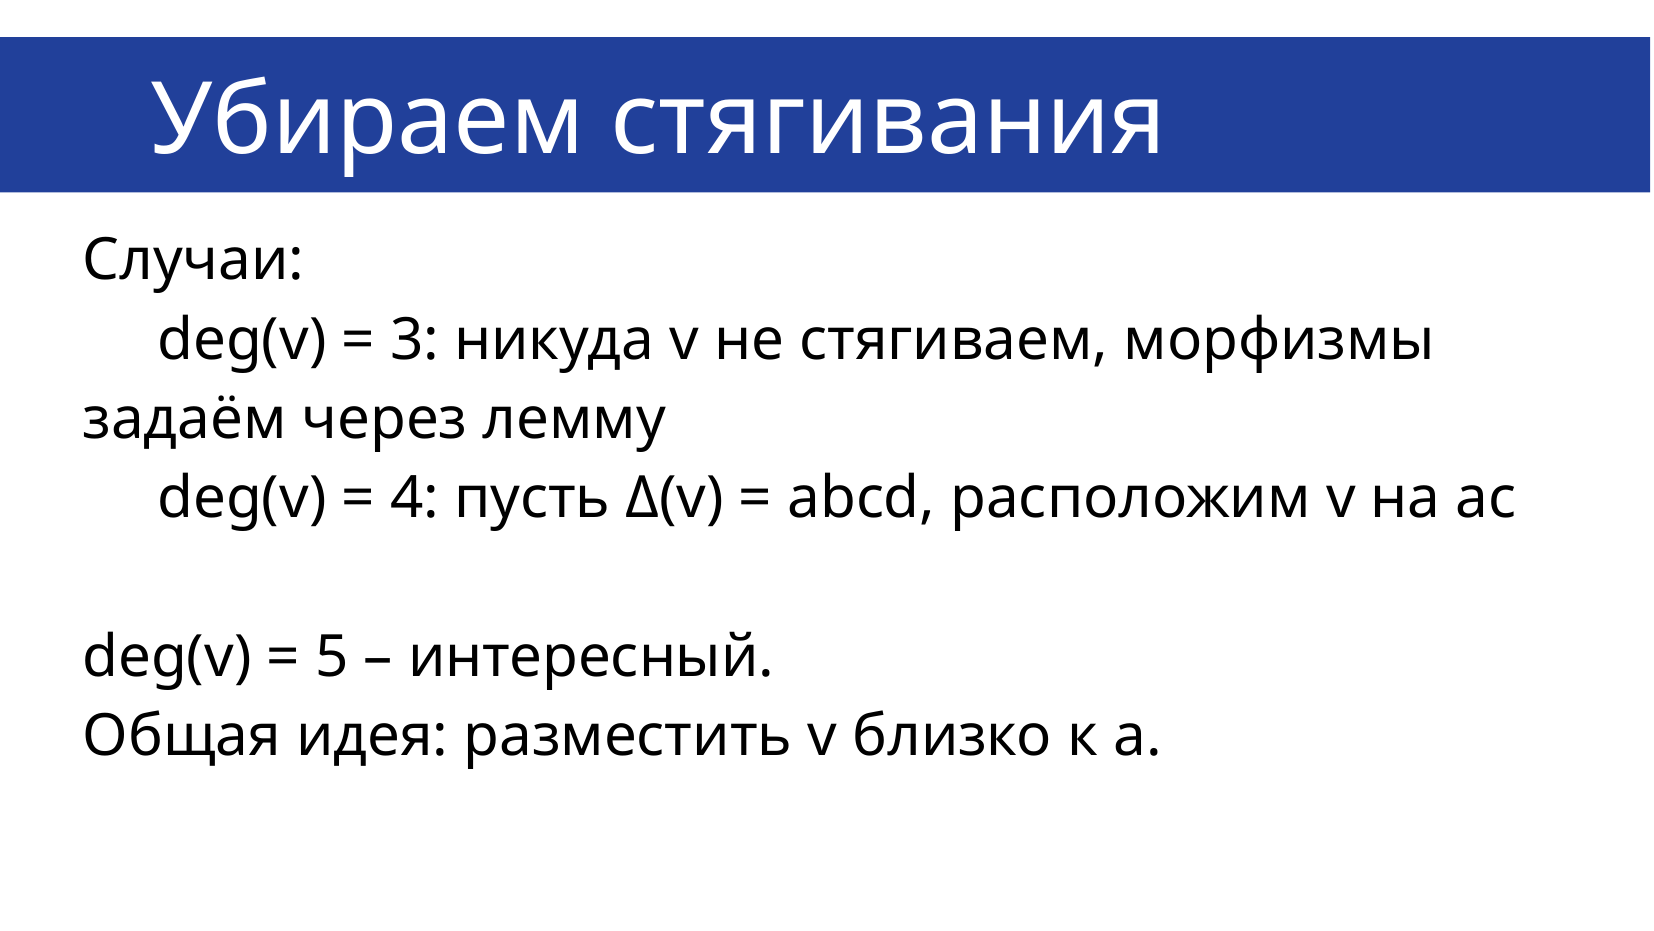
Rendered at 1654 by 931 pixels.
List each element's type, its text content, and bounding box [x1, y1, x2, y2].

title Убираем стягивания [0, 37, 1651, 193]
subtitle Случаи: deg(v) = 3: никуда v не стягиваем, морфизмы задаём через лемму deg(v) = 4: пусть Δ(v) = abcd, расположим v на ac deg(v) = 5 – интересный. Общая идея: разместить v близко к a. [82, 217, 1576, 852]
